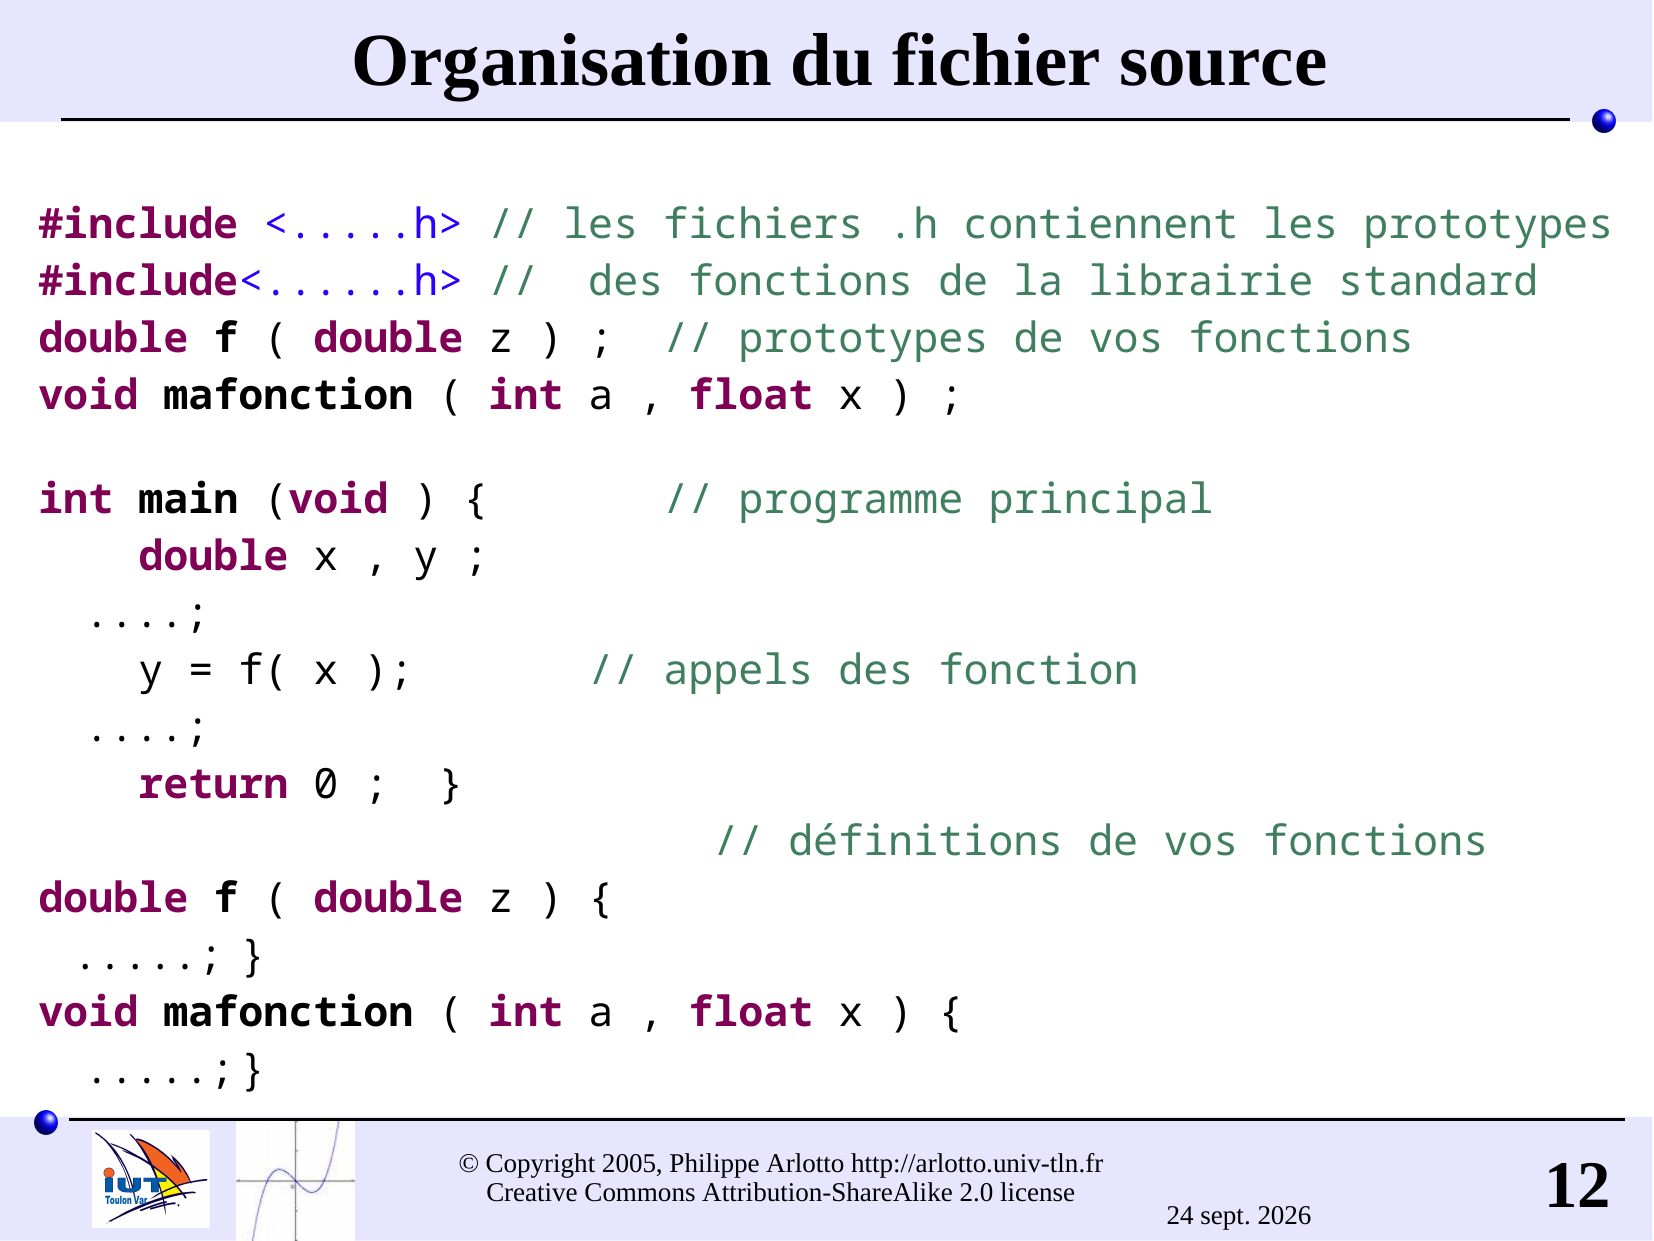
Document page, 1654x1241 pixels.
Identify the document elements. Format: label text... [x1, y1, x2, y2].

title Organisation du fichier source [95, 11, 1585, 110]
text_box #include <.....h> // les fichiers .h contiennent les prototypes #include<......h> // des fonctions de la librairie standard double f ( double z ) ; // prototypes de vos fonctions void mafonction ( int a , float x ) ; int main (void ) { // programme principal double x , y ; ....; y = f( x ); // appels des fonction ....; return 0 ; } // définitions de vos fonctions double f ( double z ) { .....; } void mafonction ( int a , float x ) { .....; } [38, 147, 1630, 1065]
picture [236, 1121, 355, 1241]
